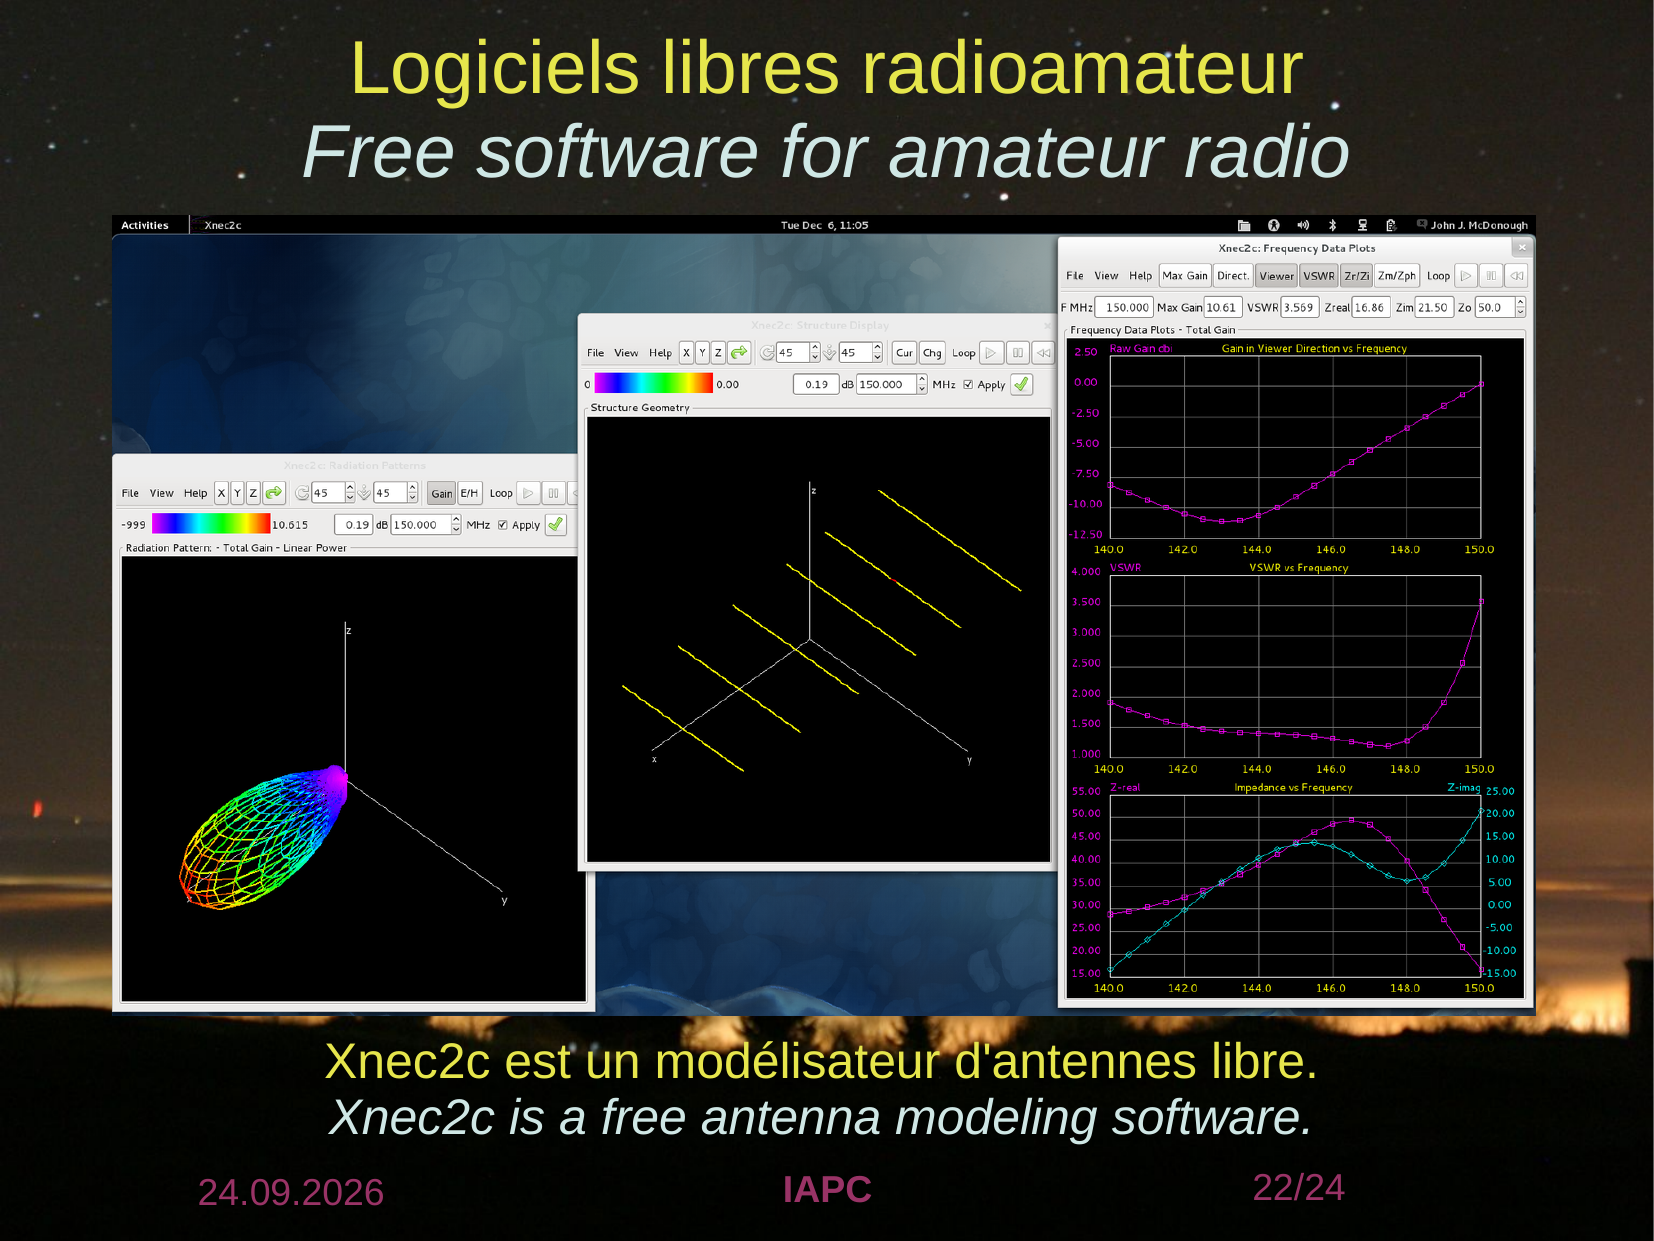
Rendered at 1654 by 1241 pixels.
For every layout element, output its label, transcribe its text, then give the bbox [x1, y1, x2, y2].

title Logiciels libres radioamateur Free software for amateur radio [82, 5, 1571, 213]
picture [0, 0, 1654, 1241]
subtitle Xnec2c est un modélisateur d'antennes libre. Xnec2c is a free antenna modeling software. [94, 1027, 1550, 1152]
